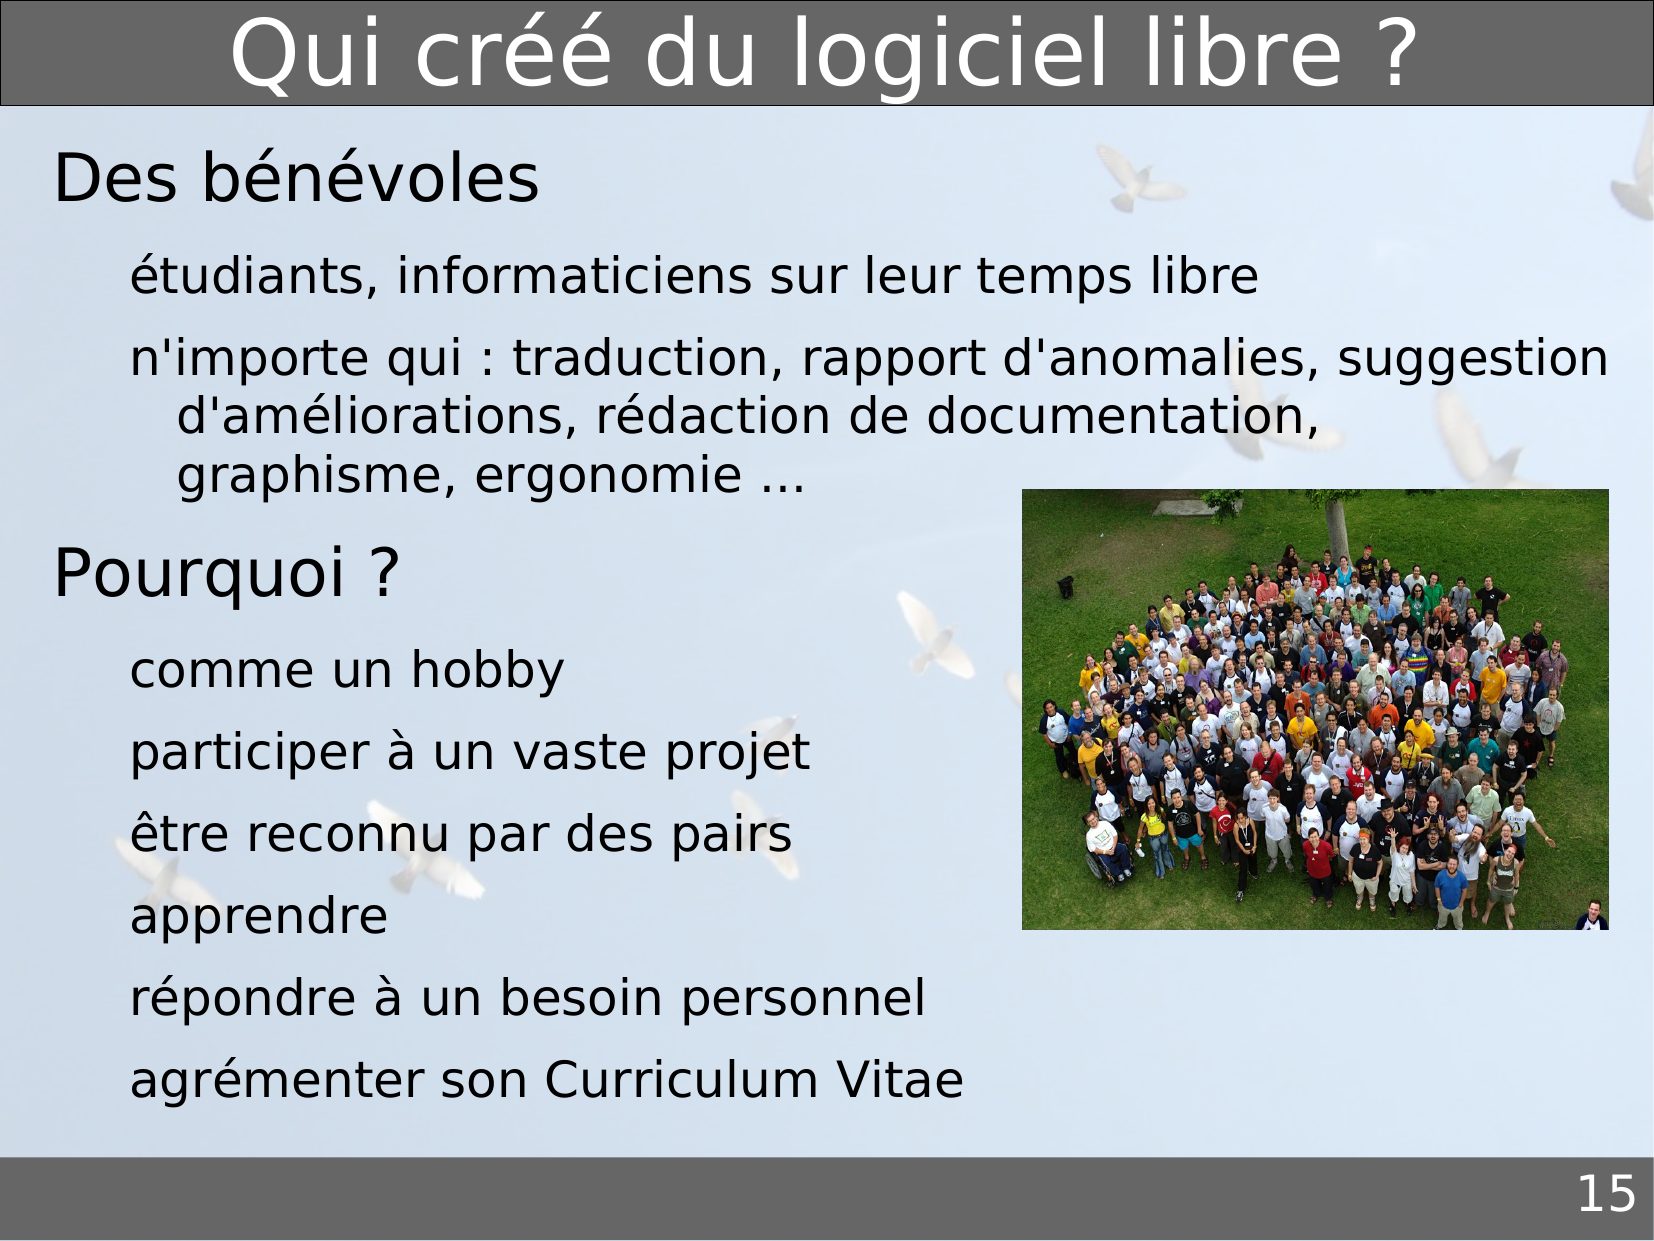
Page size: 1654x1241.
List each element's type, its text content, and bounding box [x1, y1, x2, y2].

list Des bénévoles étudiants, informaticiens sur leur temps libre n'importe qui : traduction, rapport d'anomalies, suggestion d'améliorations, rédaction de documentation, graphisme, ergonomie ... [34, 139, 1612, 1136]
title Qui créé du logiciel libre ? [0, 0, 1654, 107]
list Pourquoi ? comme un hobby participer à un vaste projet être reconnu par des pairs apprendre répondre à un besoin personnel agrémenter son Curriculum Vitae [34, 1136, 1091, 1241]
